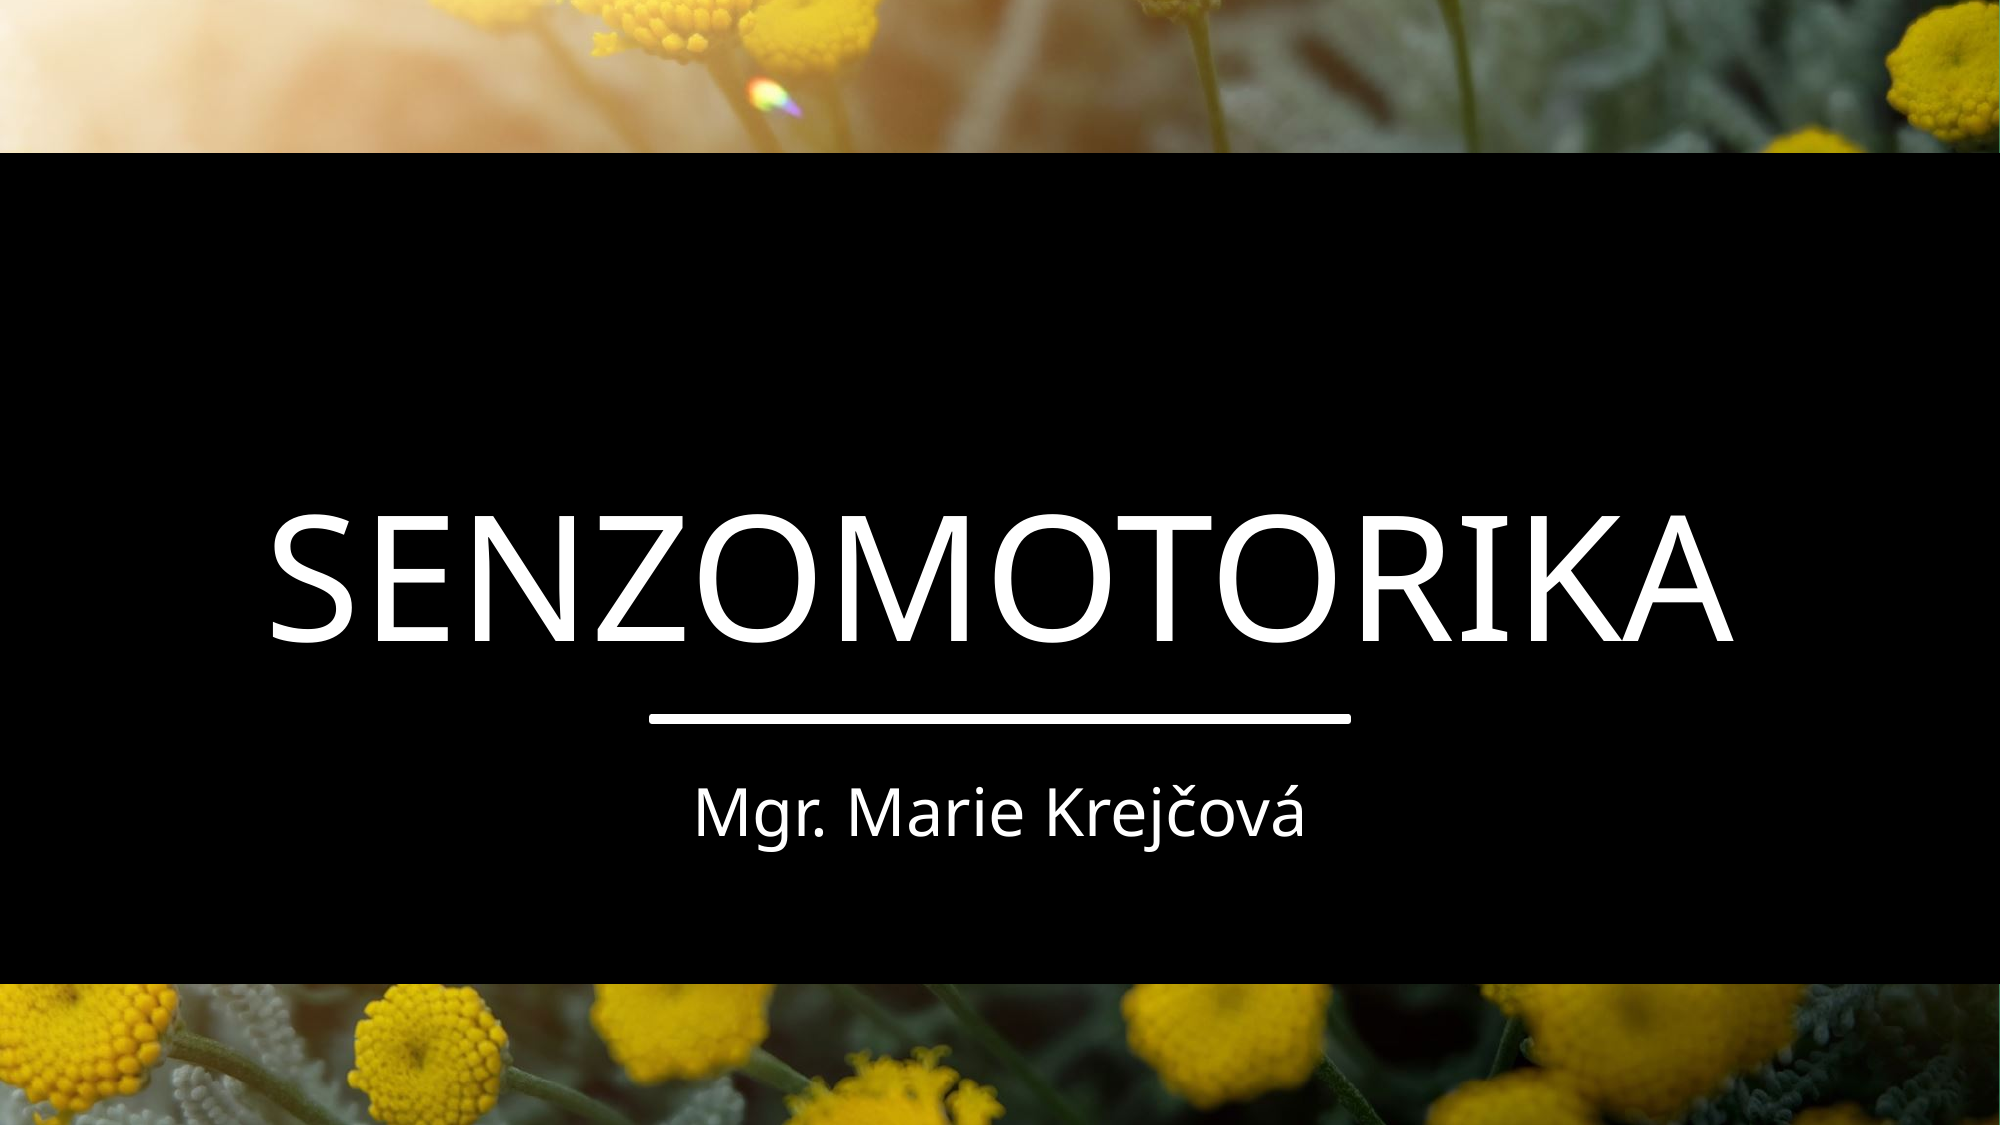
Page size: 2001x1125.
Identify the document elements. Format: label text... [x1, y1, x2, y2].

title SENZOMOTORIKA [249, 184, 1750, 687]
subtitle Mgr. Marie Krejčová [250, 754, 1751, 1007]
text_box [0, 154, 2000, 984]
picture [0, 984, 2000, 1125]
picture [0, 0, 2000, 154]
